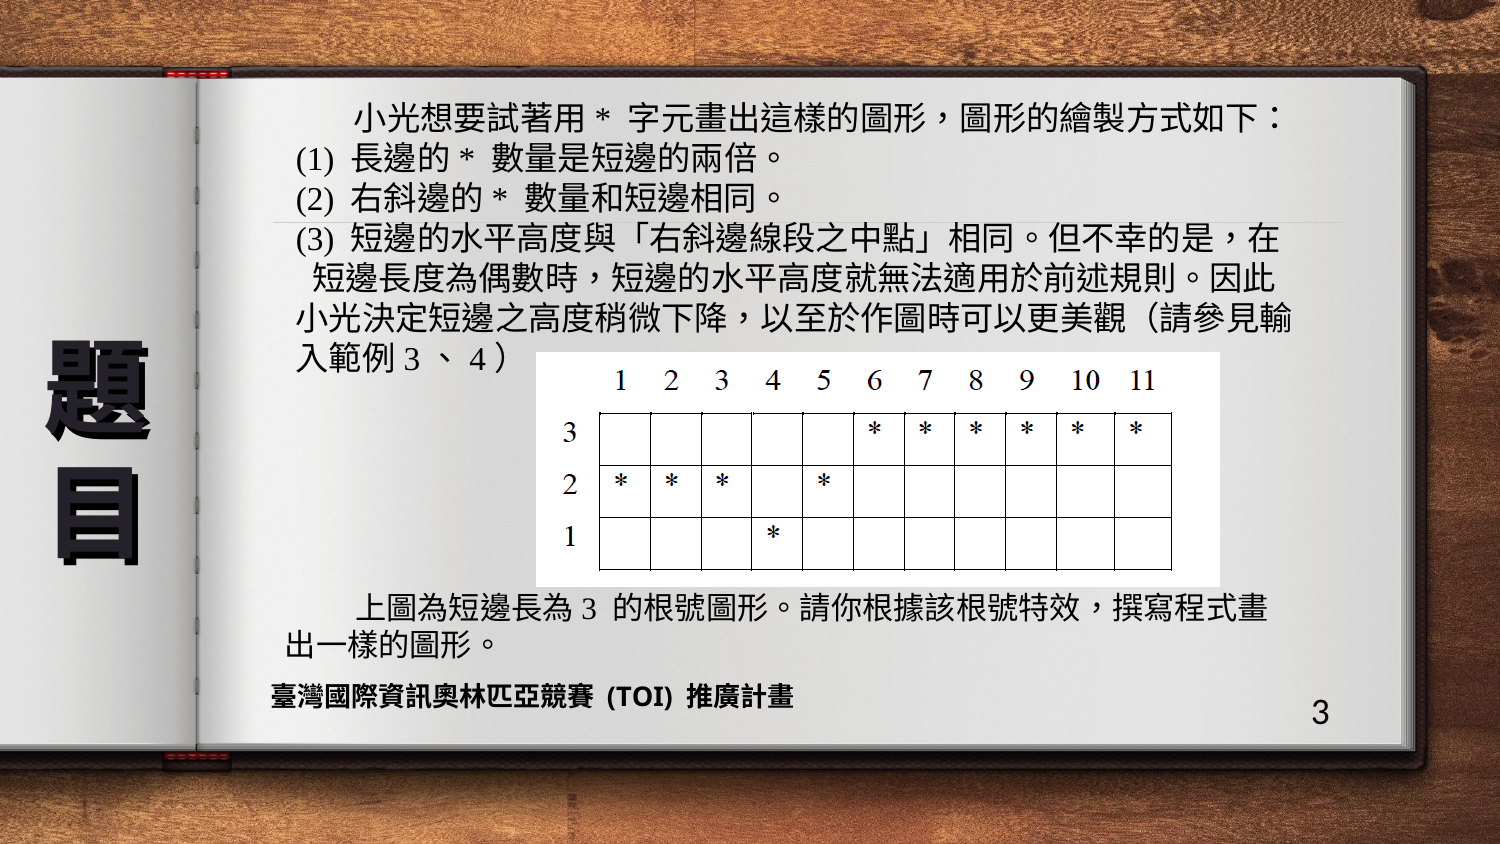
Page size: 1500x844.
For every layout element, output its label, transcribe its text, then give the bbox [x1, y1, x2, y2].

text_box 小光想要試著用* 字元畫出這樣的圖形，圖形的繪製方式如下： (1) 長邊的* 數量是短邊的兩倍。 (2) 右斜邊的* 數量和短邊相同。 (3) 短邊的水平高度與「右斜邊線段之中點」相同。但不幸的是，在 短邊長度為偶數時，短邊的水平高度就無法適用於前述規則。因此小光決定短邊之高度稍微下降，以至於作圖時可以更美觀（請參見輸入範例3、4）。 [281, 50, 1315, 425]
picture [536, 352, 1220, 543]
text_box 上圖為短邊長為3 的根號圖形。請你根據該根號特效，撰寫程式畫出一樣的圖形。 [269, 543, 1296, 672]
title 題 目 [28, 306, 210, 552]
text_box [1295, 672, 1386, 737]
